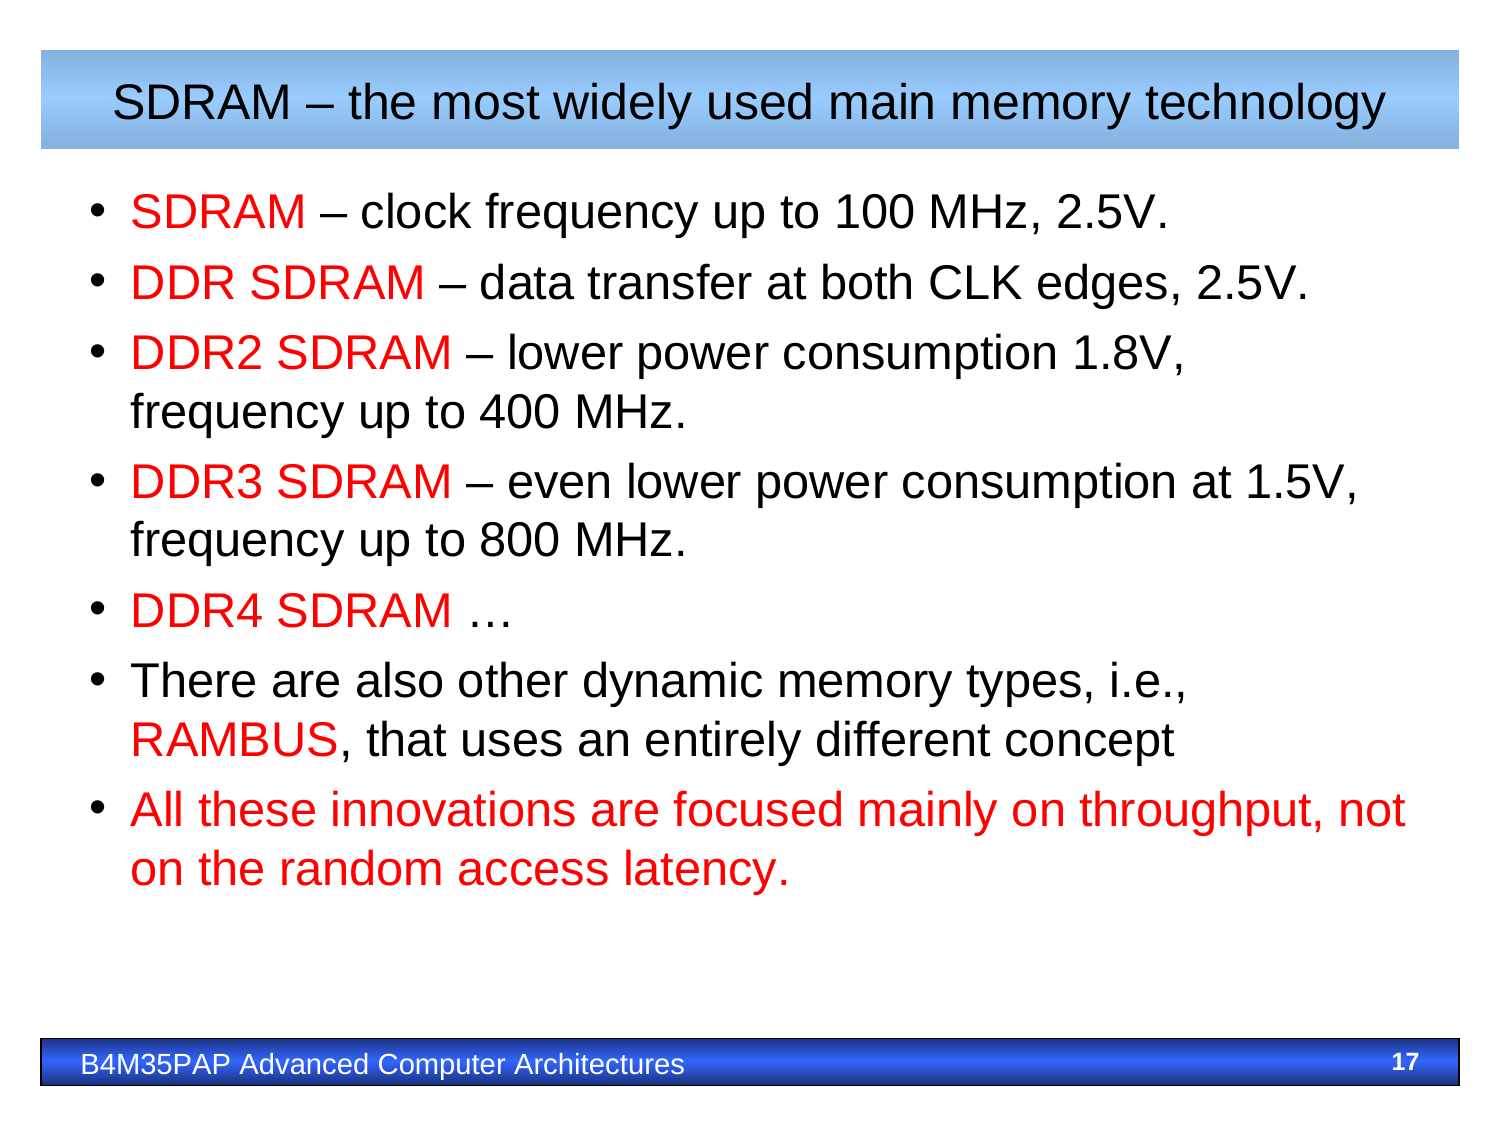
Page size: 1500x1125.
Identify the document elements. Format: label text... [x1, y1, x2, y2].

title SDRAM – the most widely used main memory technology [41, 50, 1459, 149]
list SDRAM – clock frequency up to 100 MHz, 2.5V. DDR SDRAM – data transfer at both CLK edges, 2.5V. DDR2 SDRAM – lower power consumption 1.8V, frequency up to 400 MHz. DDR3 SDRAM – even lower power consumption at 1.5V, frequency up to 800 MHz. DDR4 SDRAM … There are also other dynamic memory types, i.e., RAMBUS, that uses an entirely different concept All these innovations are focused mainly on throughput, not on the random access latency. [75, 172, 1426, 916]
